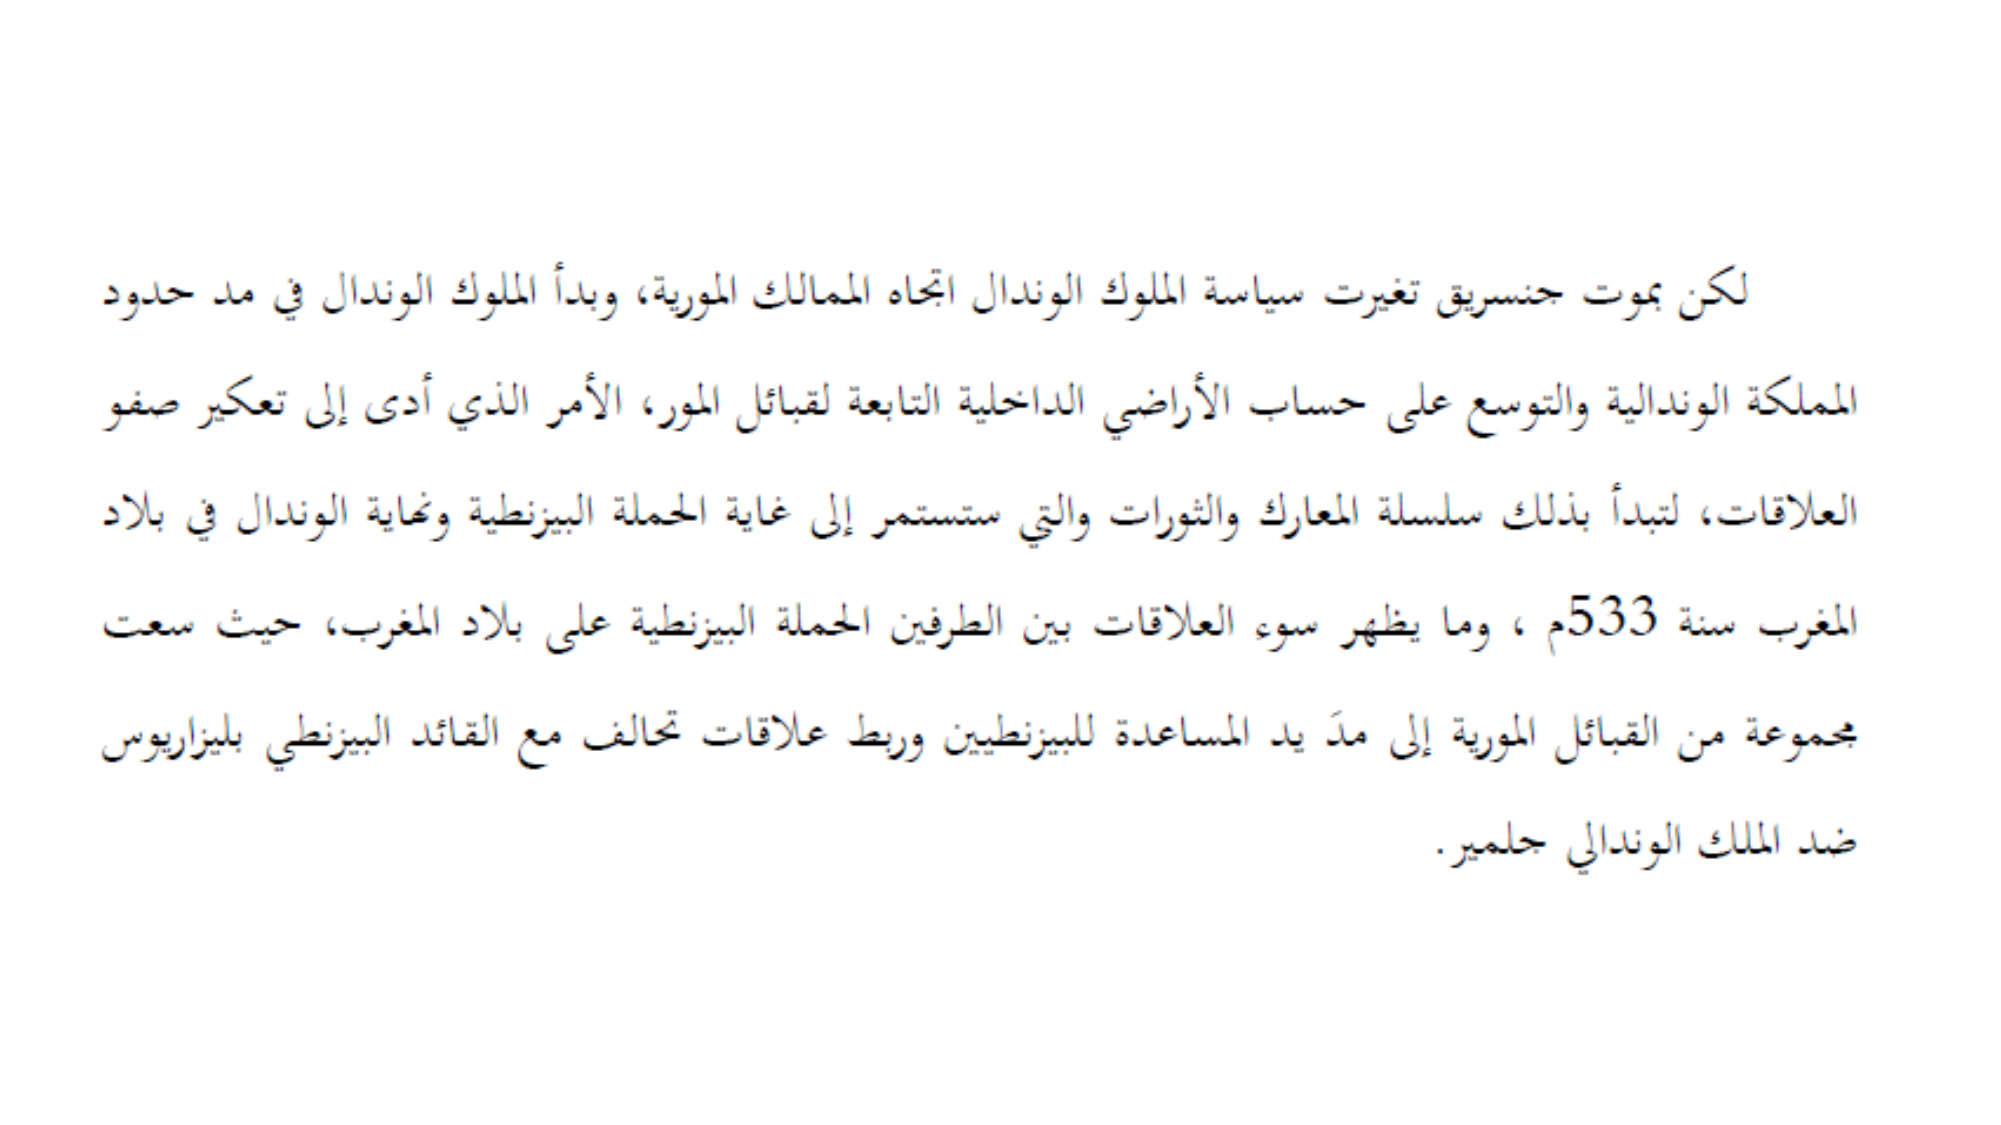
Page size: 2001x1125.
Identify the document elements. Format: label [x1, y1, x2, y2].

picture [51, 218, 1875, 964]
